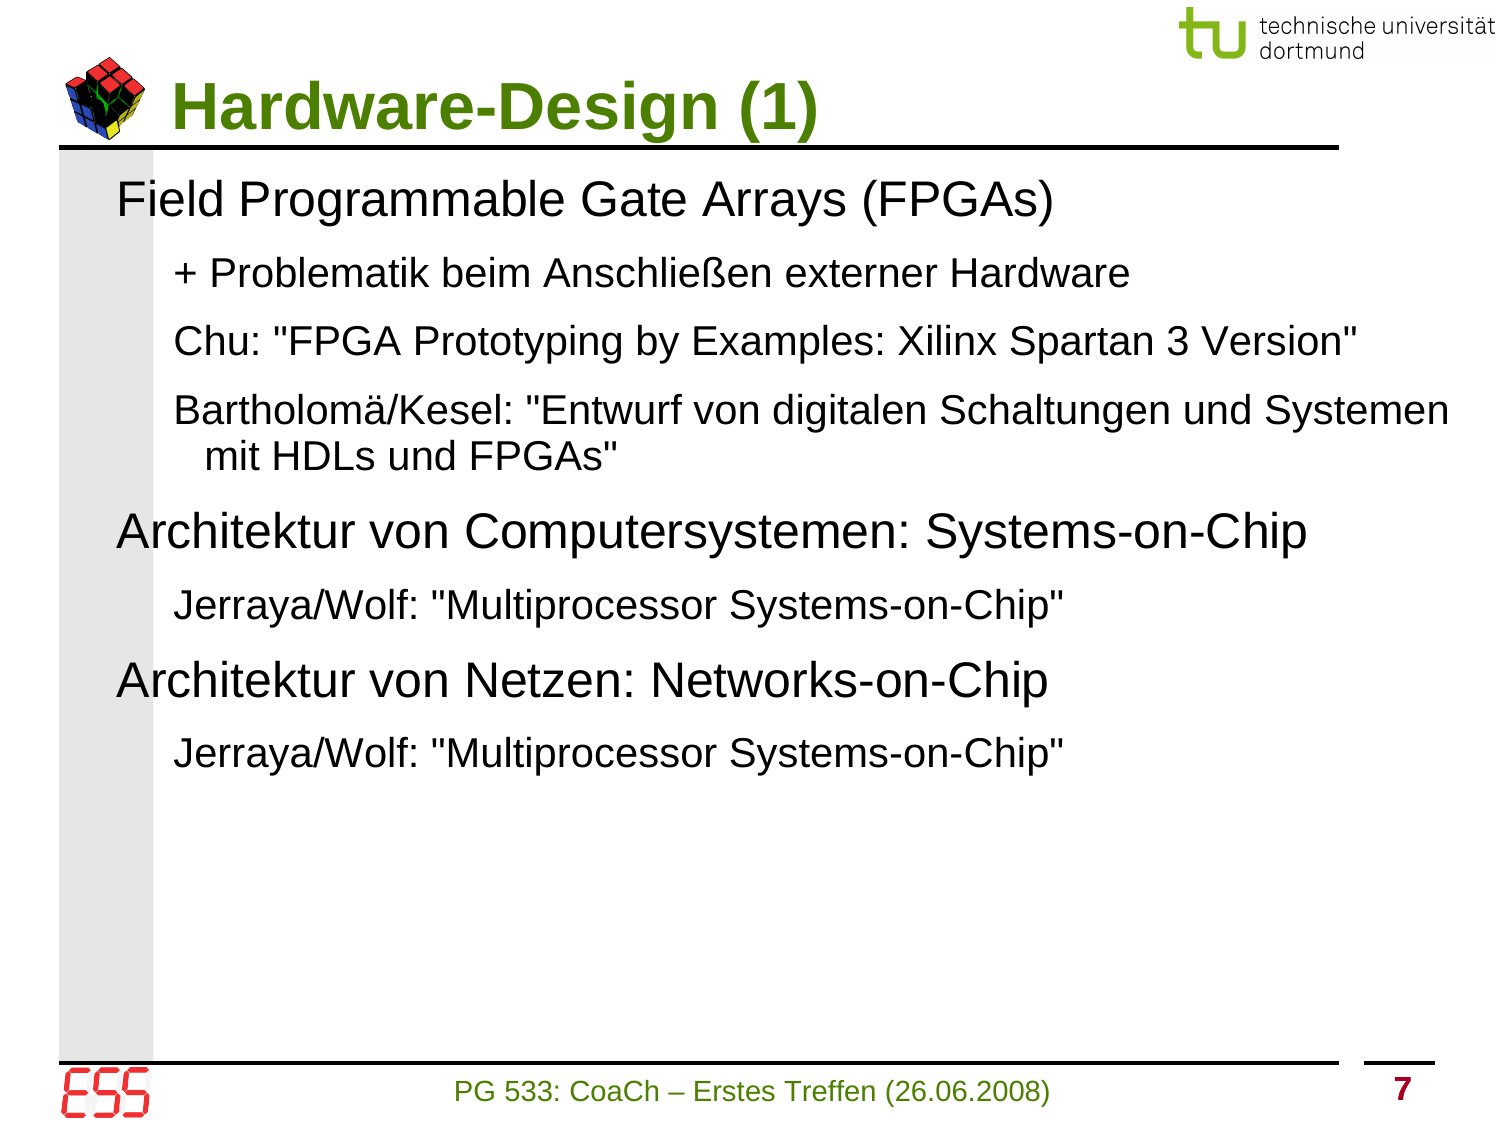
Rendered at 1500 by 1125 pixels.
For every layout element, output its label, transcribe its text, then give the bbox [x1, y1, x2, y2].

title Hardware-Design (1) [171, 49, 1410, 159]
picture [65, 57, 145, 140]
picture [61, 1067, 152, 1118]
list Field Programmable Gate Arrays (FPGAs) + Problematik beim Anschließen externer Hardware Chu: "FPGA Prototyping by Examples: Xilinx Spartan 3 Version" Bartholomä/Kesel: "Entwurf von digitalen Schaltungen und Systemen mit HDLs und FPGAs" Architektur von Computersystemen: Systems-on-Chip Jerraya/Wolf: "Multiprocessor Systems-on-Chip" Architektur von Netzen: Networks-on-Chip Jerraya/Wolf: "Multiprocessor Systems-on-Chip" [116, 171, 1474, 777]
picture [1179, 7, 1495, 59]
